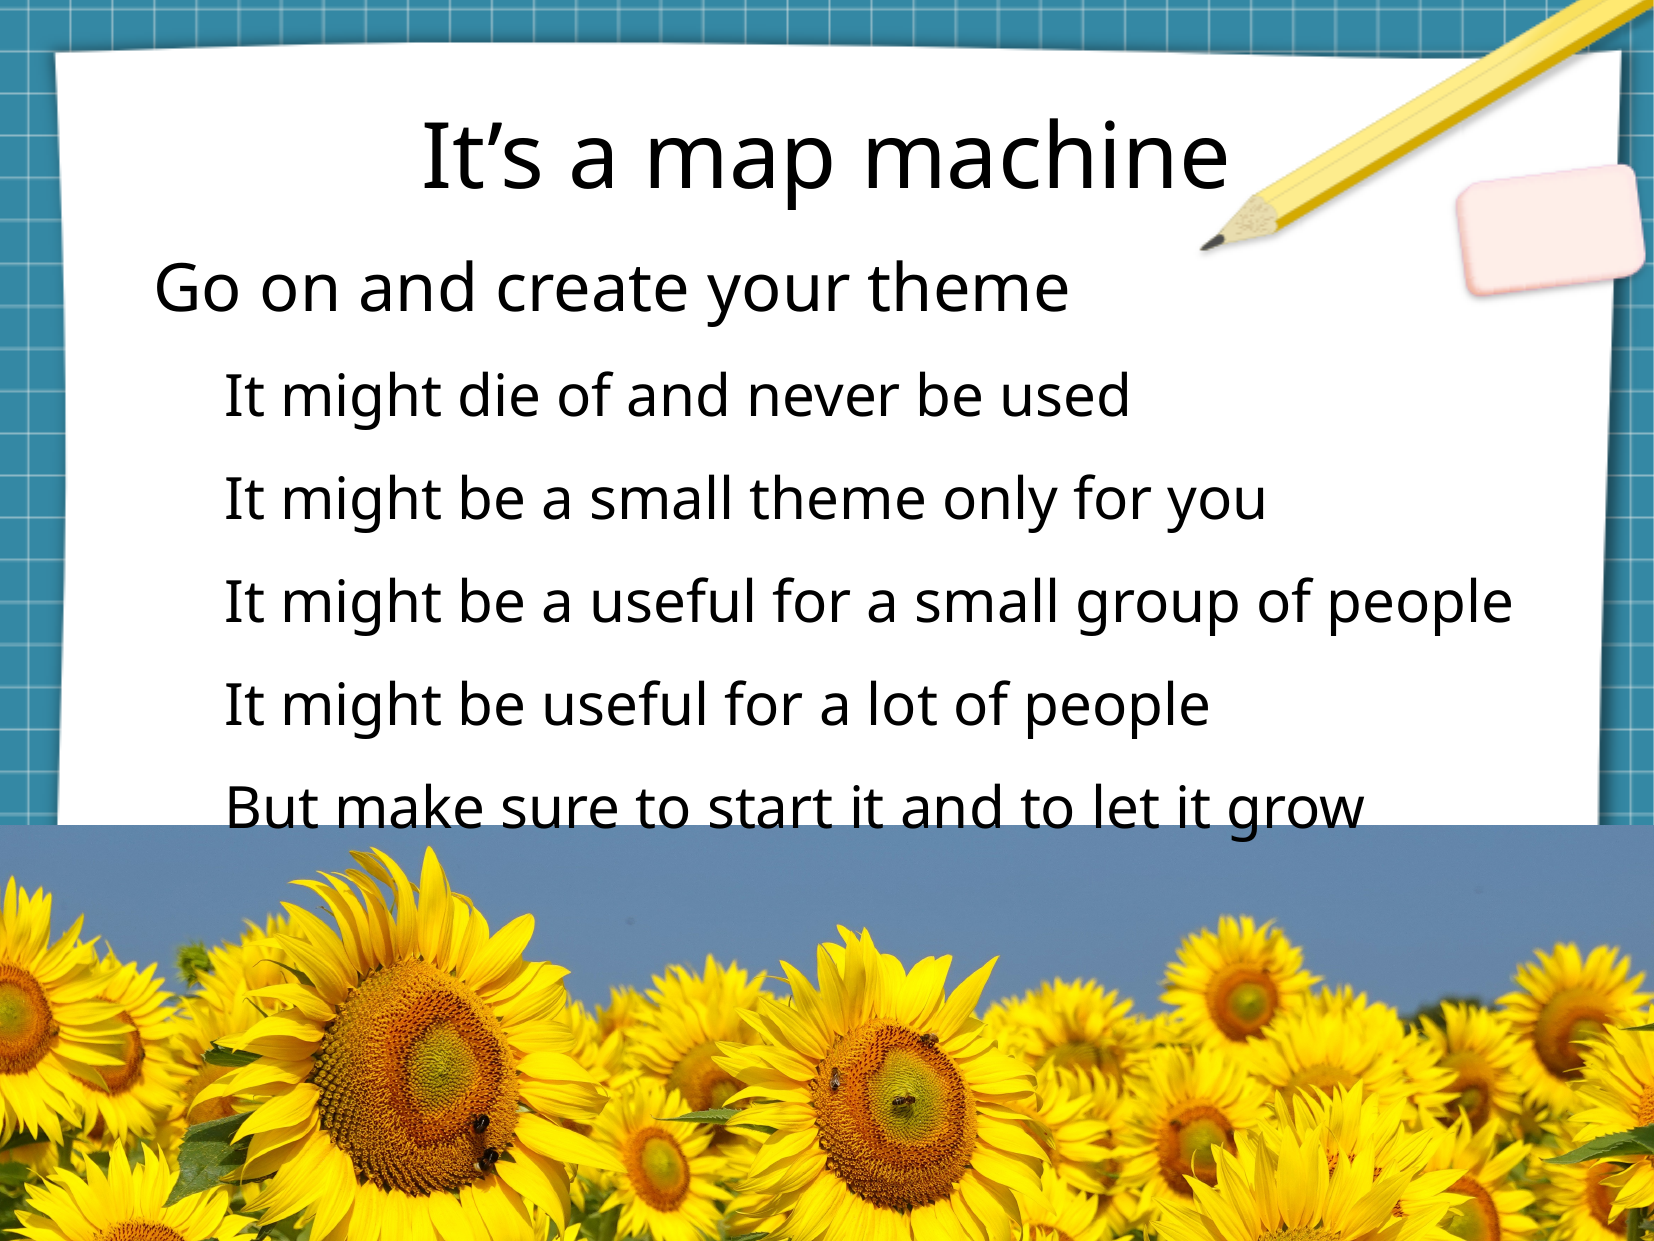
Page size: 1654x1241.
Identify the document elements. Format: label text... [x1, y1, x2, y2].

title It’s a map machine [82, 49, 1571, 257]
list Go on and create your theme It might die of and never be used It might be a small theme only for you It might be a useful for a small group of people It might be useful for a lot of people But make sure to start it and to let it grow [82, 257, 1571, 960]
picture [0, 0, 1654, 1241]
